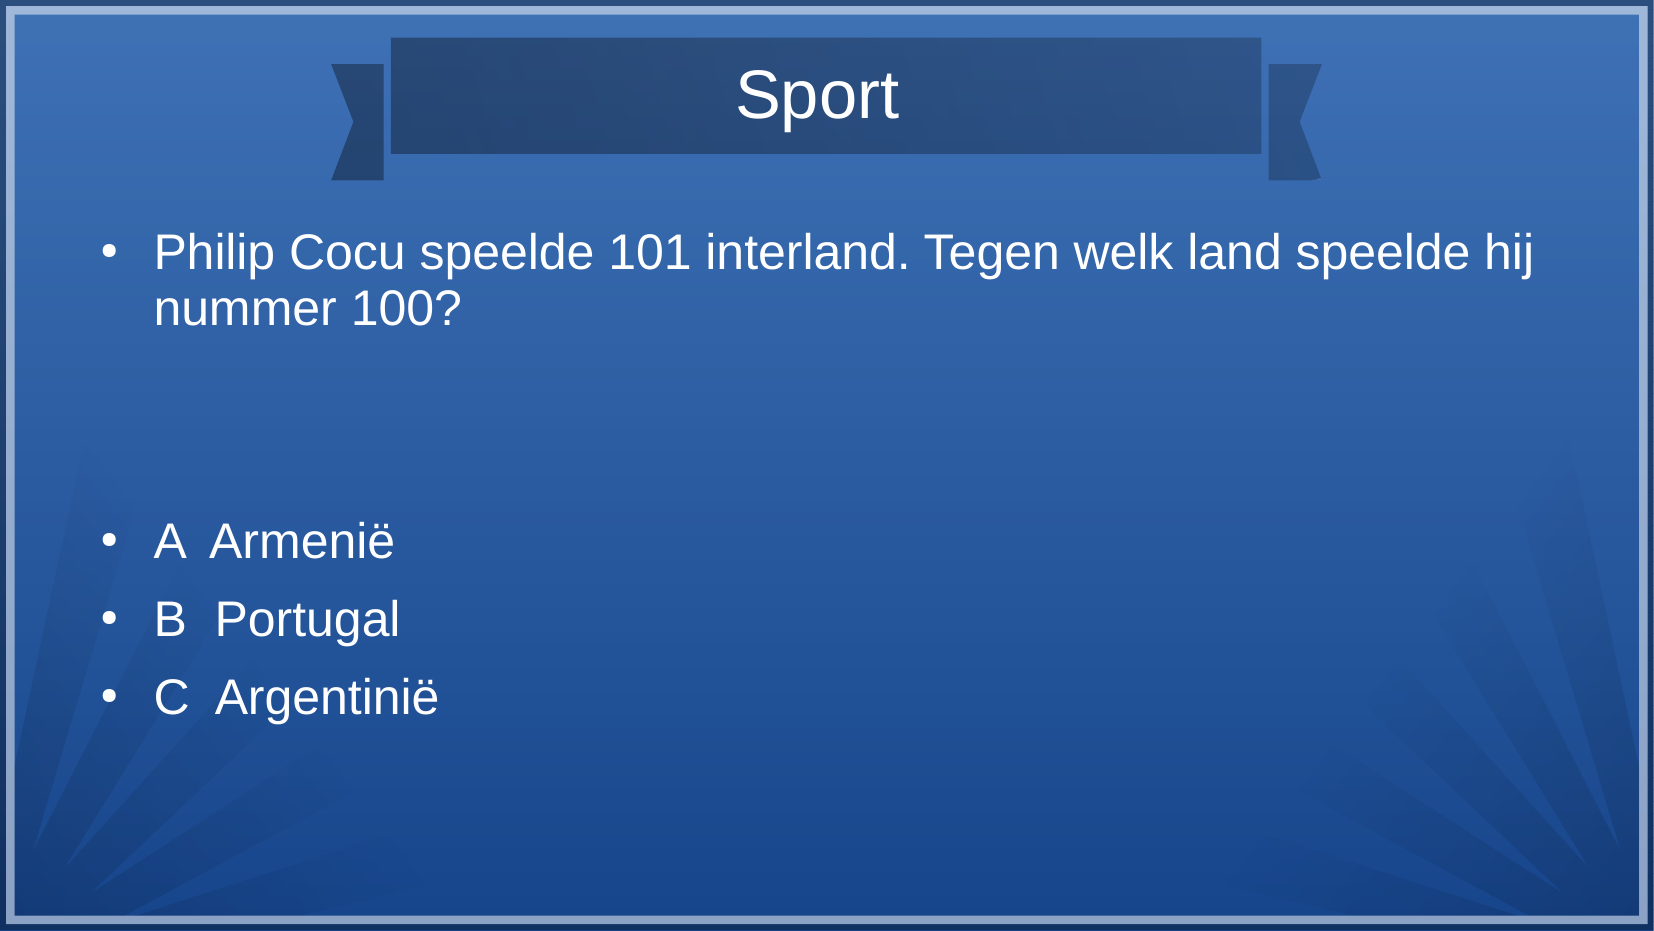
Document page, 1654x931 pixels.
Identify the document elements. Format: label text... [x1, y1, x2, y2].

title Sport [389, 35, 1264, 154]
list Philip Cocu speelde 101 interland. Tegen welk land speelde hij nummer 100? A Armenië B Portugal C Argentinië [82, 224, 1571, 848]
